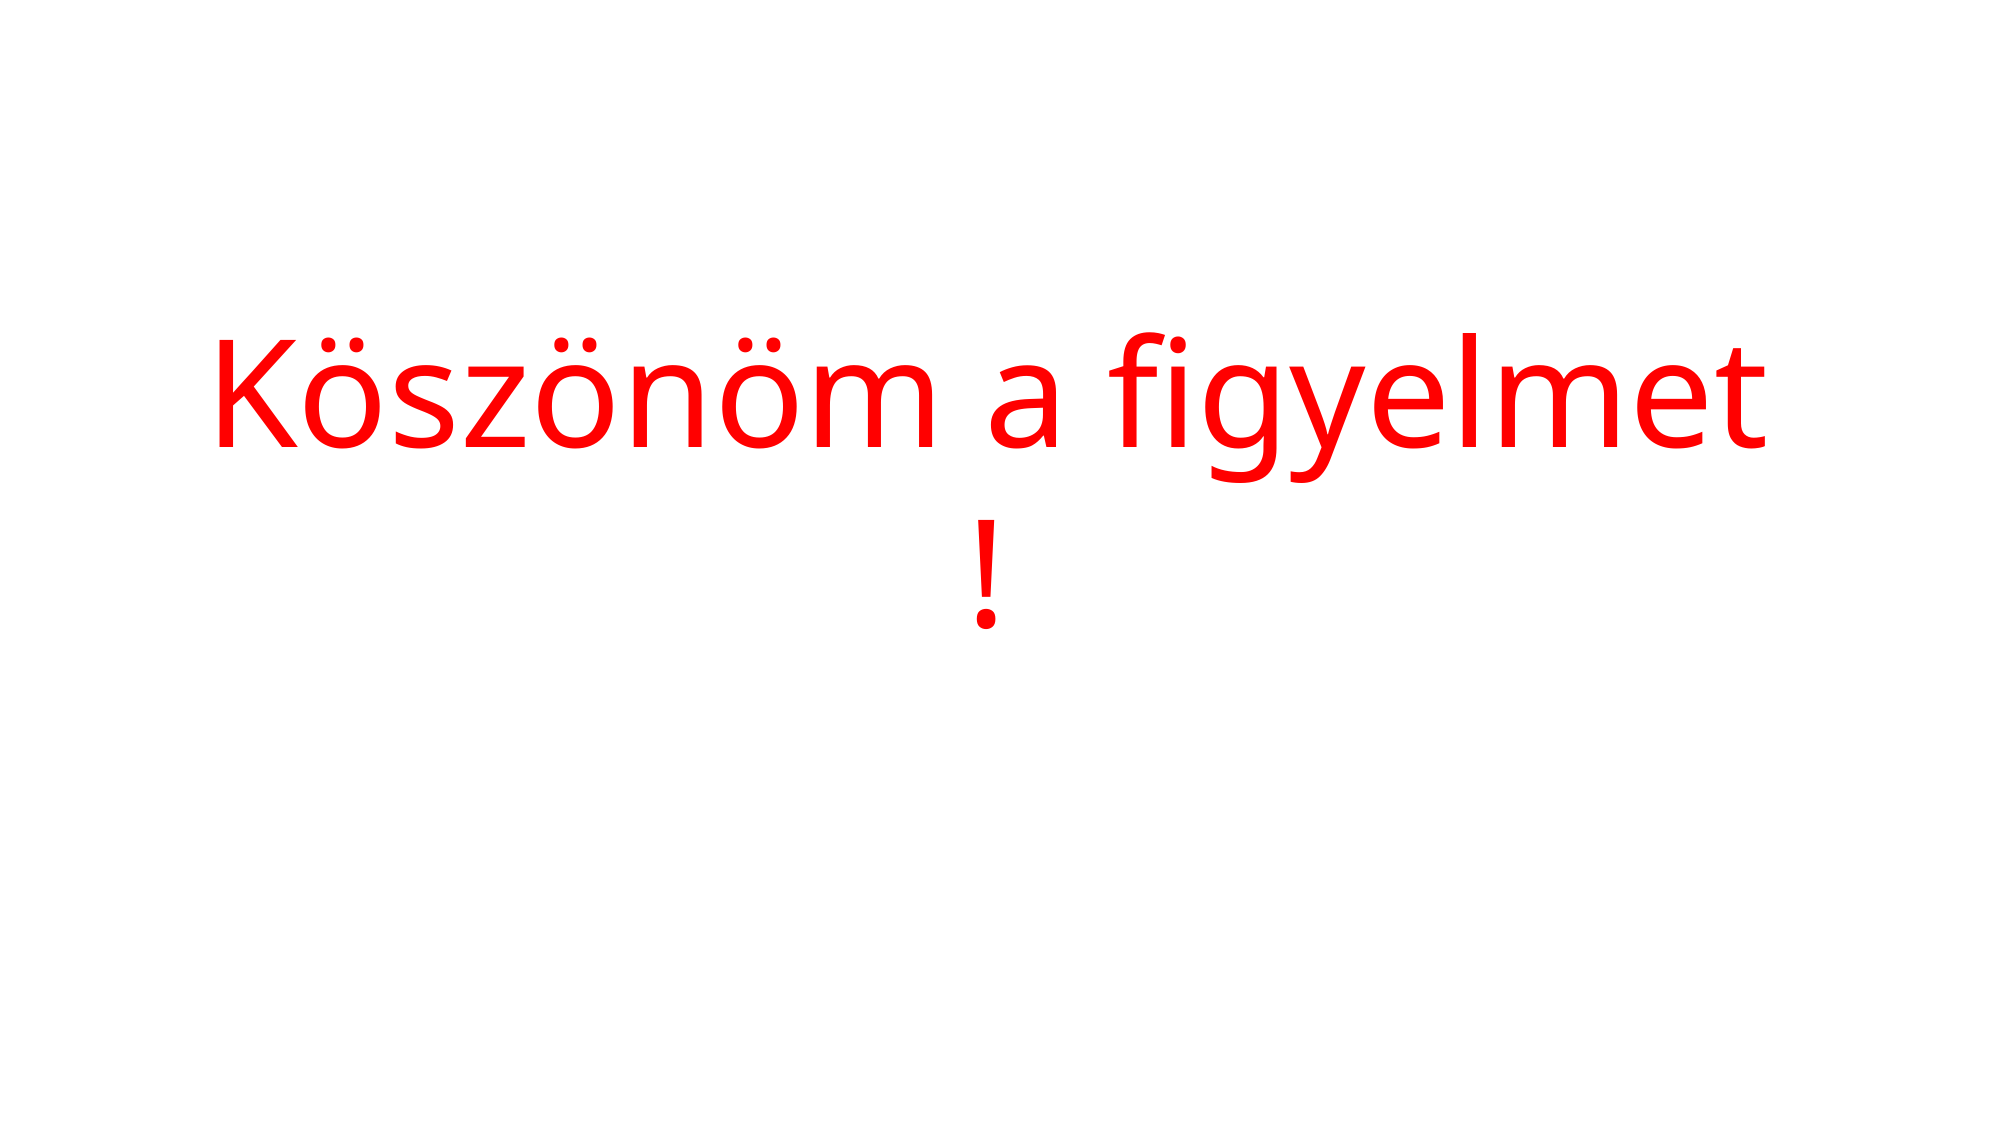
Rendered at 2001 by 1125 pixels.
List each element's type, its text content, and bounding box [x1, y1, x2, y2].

text_box Köszönöm a figyelmet ! [174, 290, 1801, 488]
